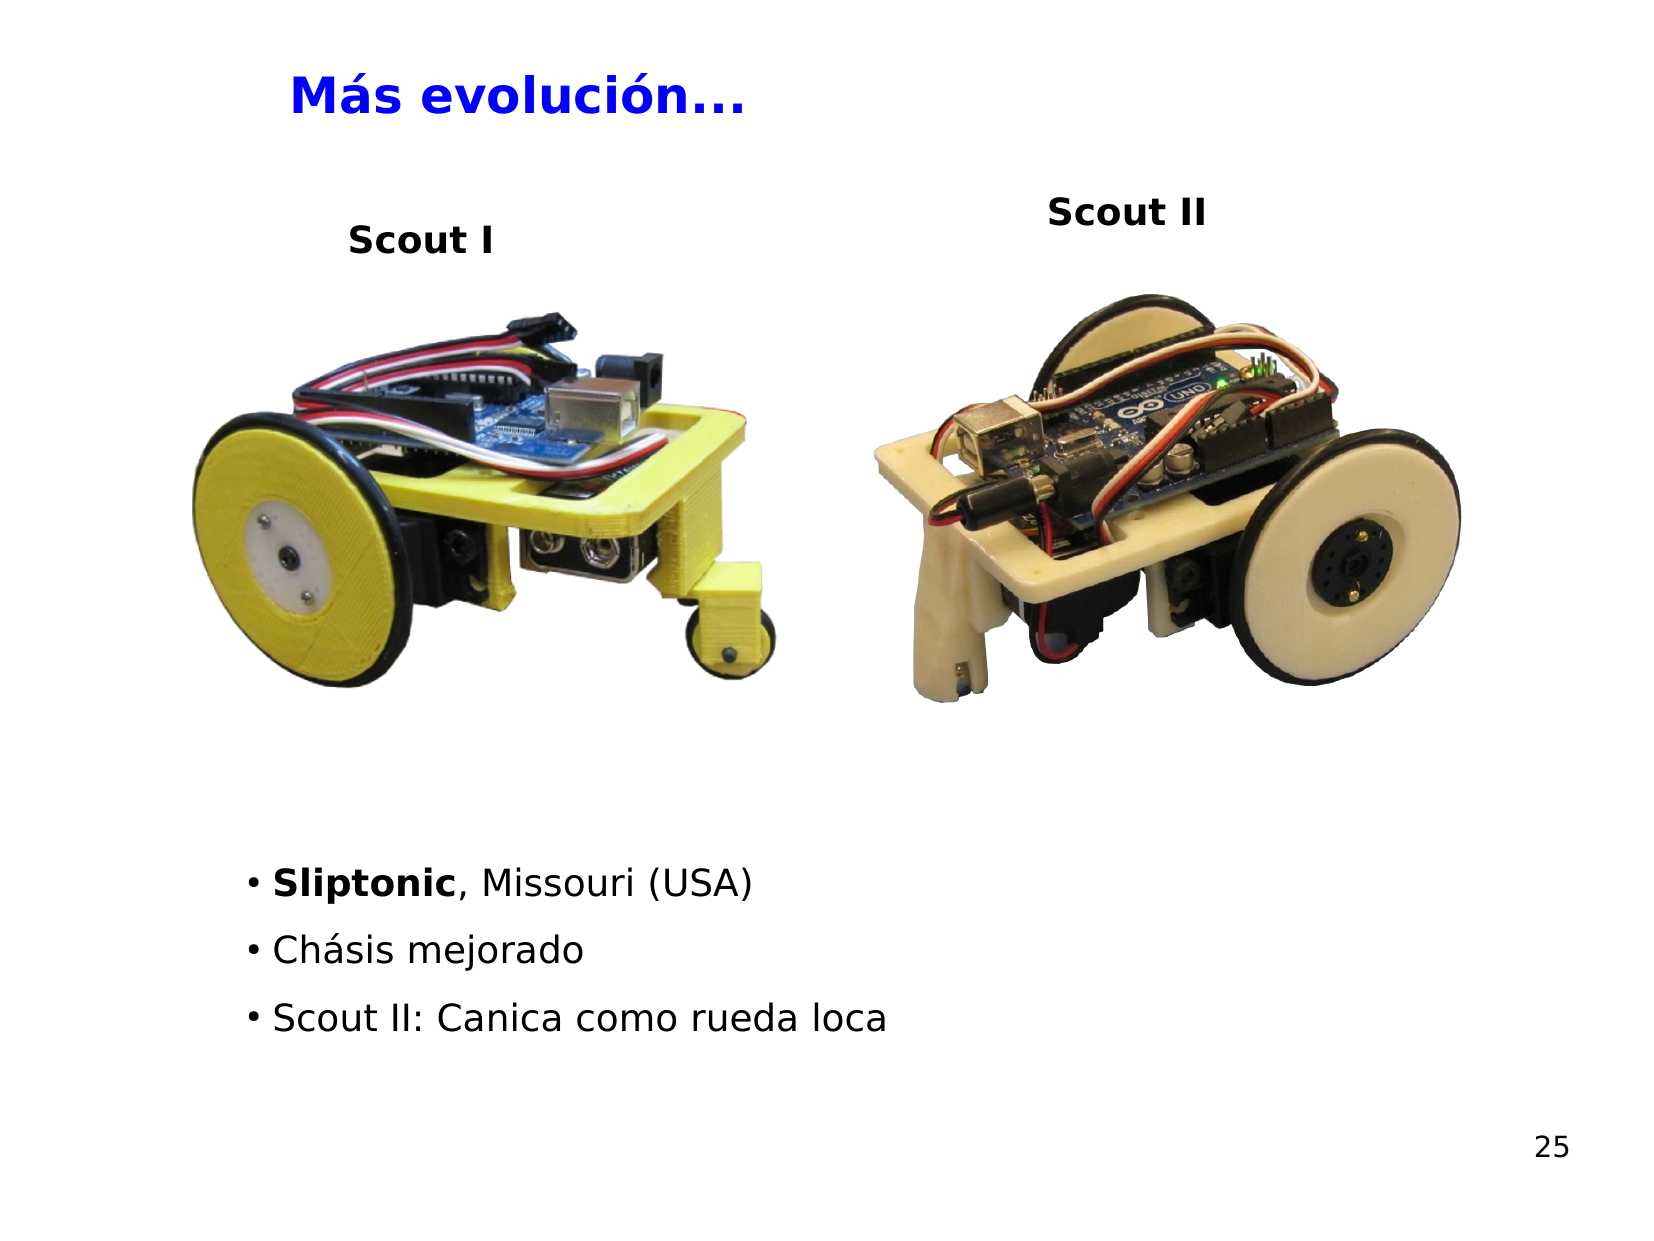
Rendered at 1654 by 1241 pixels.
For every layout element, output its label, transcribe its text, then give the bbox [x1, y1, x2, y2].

picture [848, 271, 1515, 795]
picture [183, 304, 784, 702]
text_box Más evolución... [274, 59, 877, 133]
text_box Sliptonic, Missouri (USA) Chásis mejorado Scout II: Canica como rueda loca [232, 854, 1084, 1048]
text_box Scout II [1032, 183, 1349, 249]
text_box Scout I [332, 211, 650, 277]
